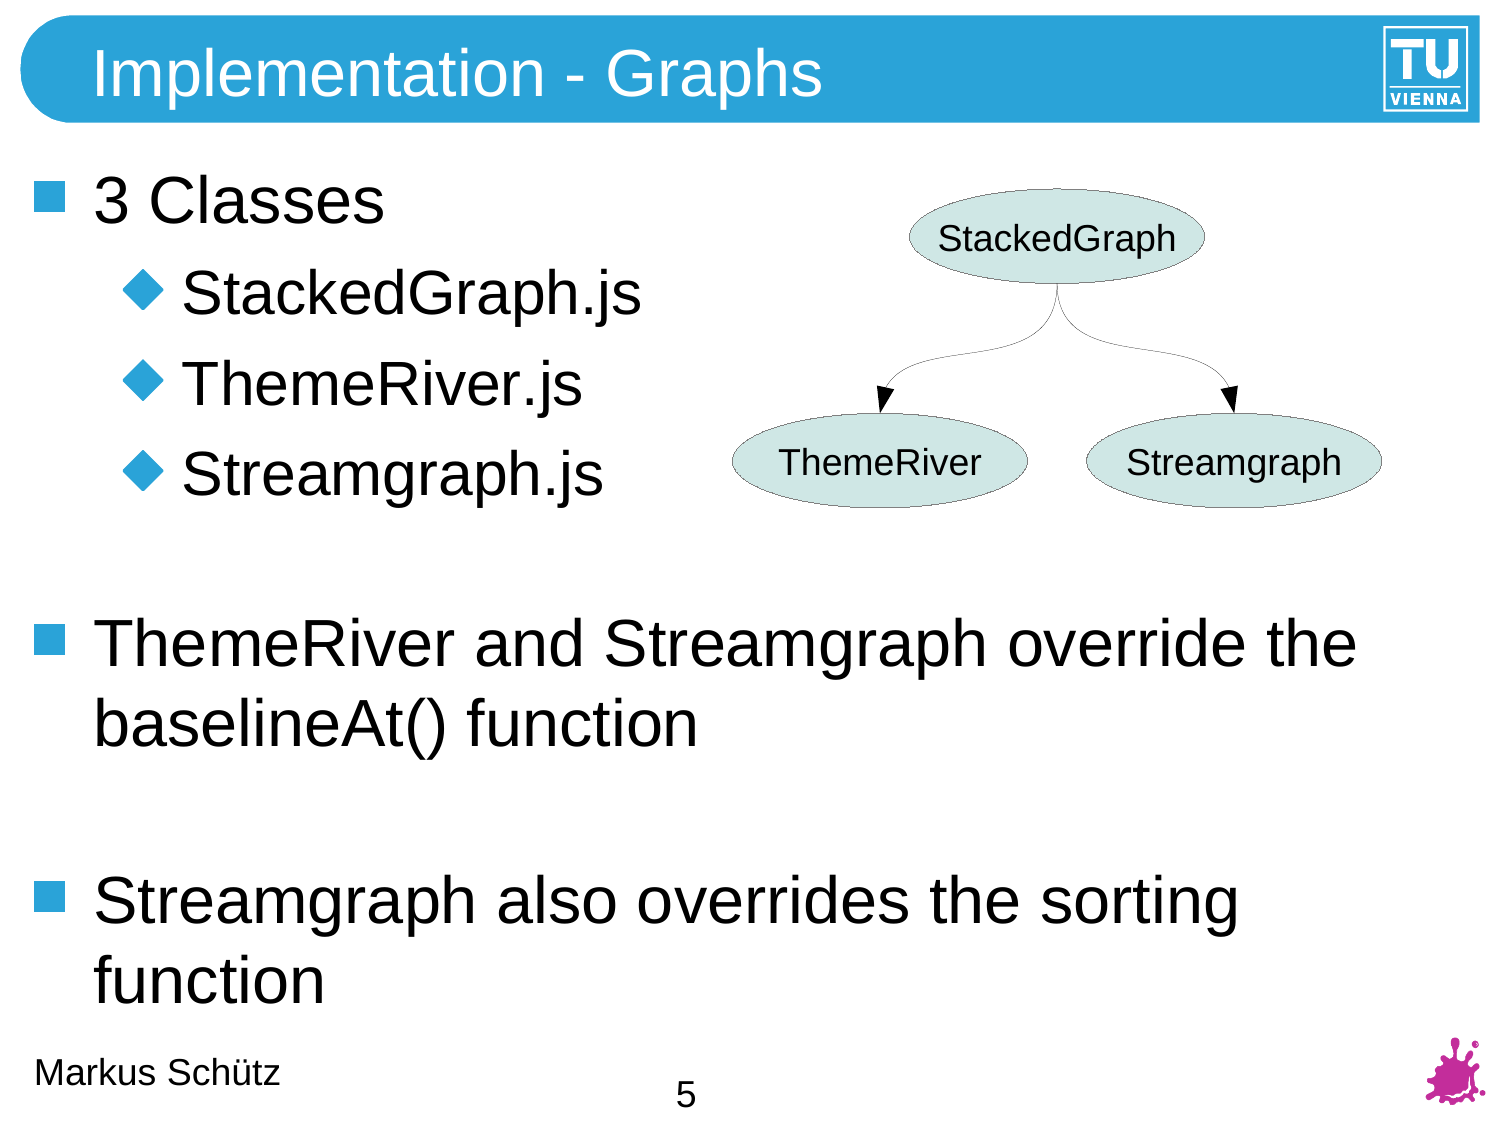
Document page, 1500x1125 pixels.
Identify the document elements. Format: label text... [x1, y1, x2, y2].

list 3 Classes StackedGraph.js ThemeRiver.js Streamgraph.js ThemeRiver and Streamgraph override the baselineAt() function Streamgraph also overrides the sorting function [19, 148, 1481, 1047]
text_box ThemeRiver [732, 413, 1028, 508]
title Implementation - Graphs [76, 7, 1350, 132]
text_box Streamgraph [1086, 413, 1382, 508]
text_box StackedGraph [909, 188, 1205, 284]
